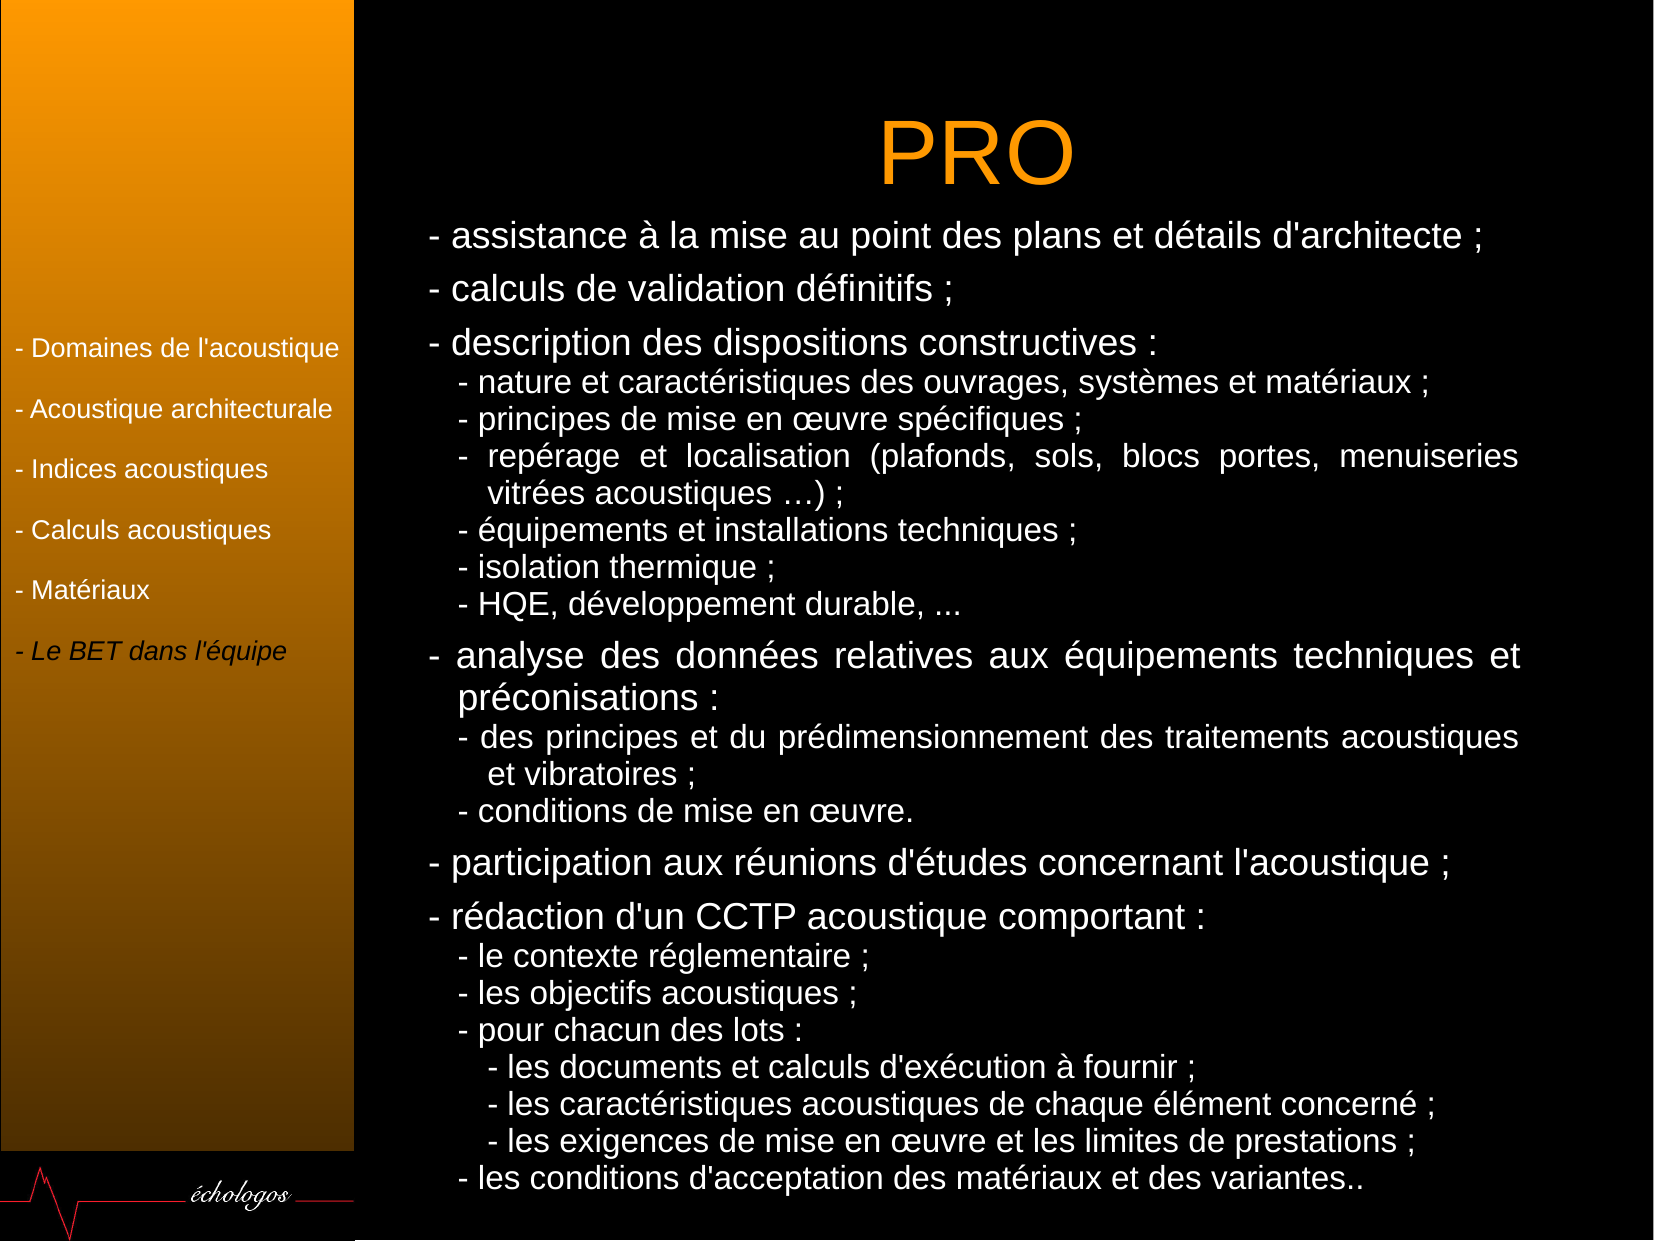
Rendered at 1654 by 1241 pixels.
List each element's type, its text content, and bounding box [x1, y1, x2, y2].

text_box - Domaines de l'acoustique - Acoustique architecturale - Indices acoustiques - Calculs acoustiques - Matériaux - Le BET dans l'équipe [0, 325, 355, 755]
picture [0, 1166, 355, 1241]
text_box - assistance à la mise au point des plans et détails d'architecte ; - calculs de validation définitifs ; - description des dispositions constructives : - nature et caractéristiques des ouvrages, systèmes et matériaux ; - principes de mise en œuvre spécifiques ; - repérage et localisation (plafonds, sols, blocs portes, menuiseries vitrées acoustiques …) ; - équipements et installations techniques ; - isolation thermique ; - HQE, développement durable, ... - analyse des données relatives aux équipements techniques et préconisations : - des principes et du prédimensionnement des traitements acoustiques et vibratoires ; - conditions de mise en œuvre. - participation aux réunions d'études concernant l'acoustique ; - rédaction d'un CCTP acoustique comportant : - le contexte réglementaire ; - les objectifs acoustiques ; - pour chacun des lots : - les documents et calculs d'exécution à fournir ; - les caractéristiques acoustiques de chaque élément concerné ; - les exigences de mise en œuvre et les limites de prestations ; - les conditions d'acceptation des matériaux et des variantes.. [413, 206, 1536, 1209]
title PRO [383, 56, 1571, 250]
